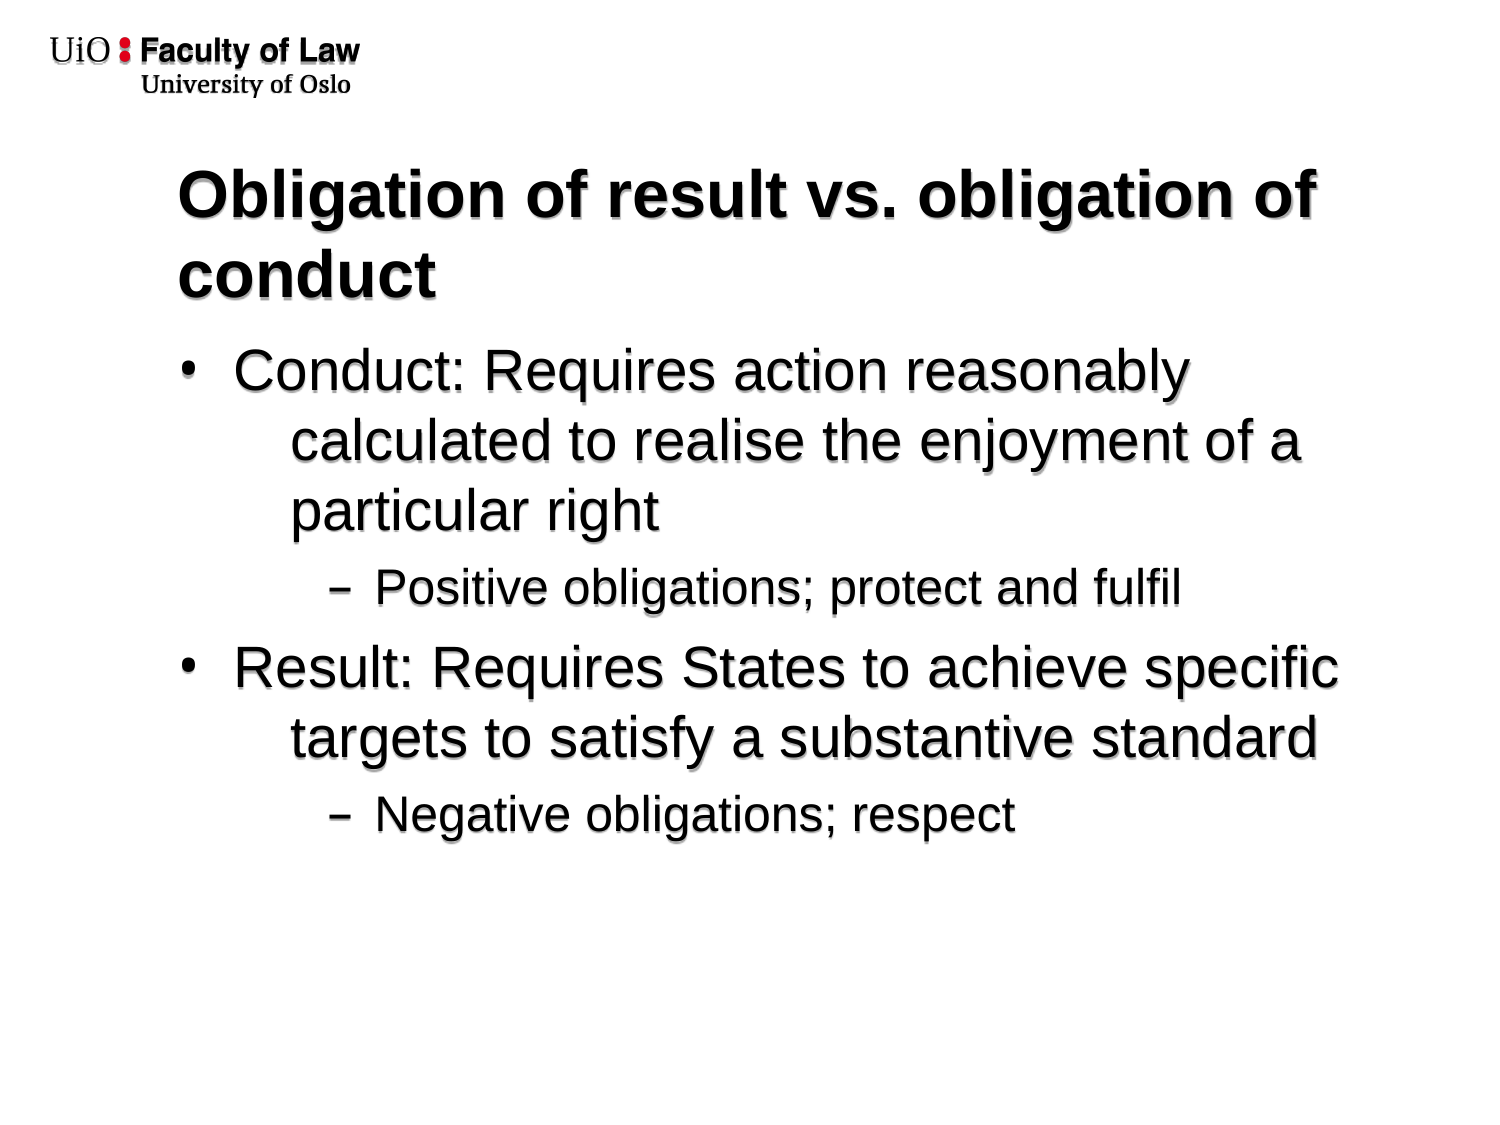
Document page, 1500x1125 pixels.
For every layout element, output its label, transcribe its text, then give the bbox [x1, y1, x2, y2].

title Obligation of result vs. obligation of conduct [162, 137, 1426, 324]
list Conduct: Requires action reasonably calculated to realise the enjoyment of a particular right Positive obligations; protect and fulfil Result: Requires States to achieve specific targets to satisfy a substantive standard Negative obligations; respect [162, 324, 1426, 1000]
